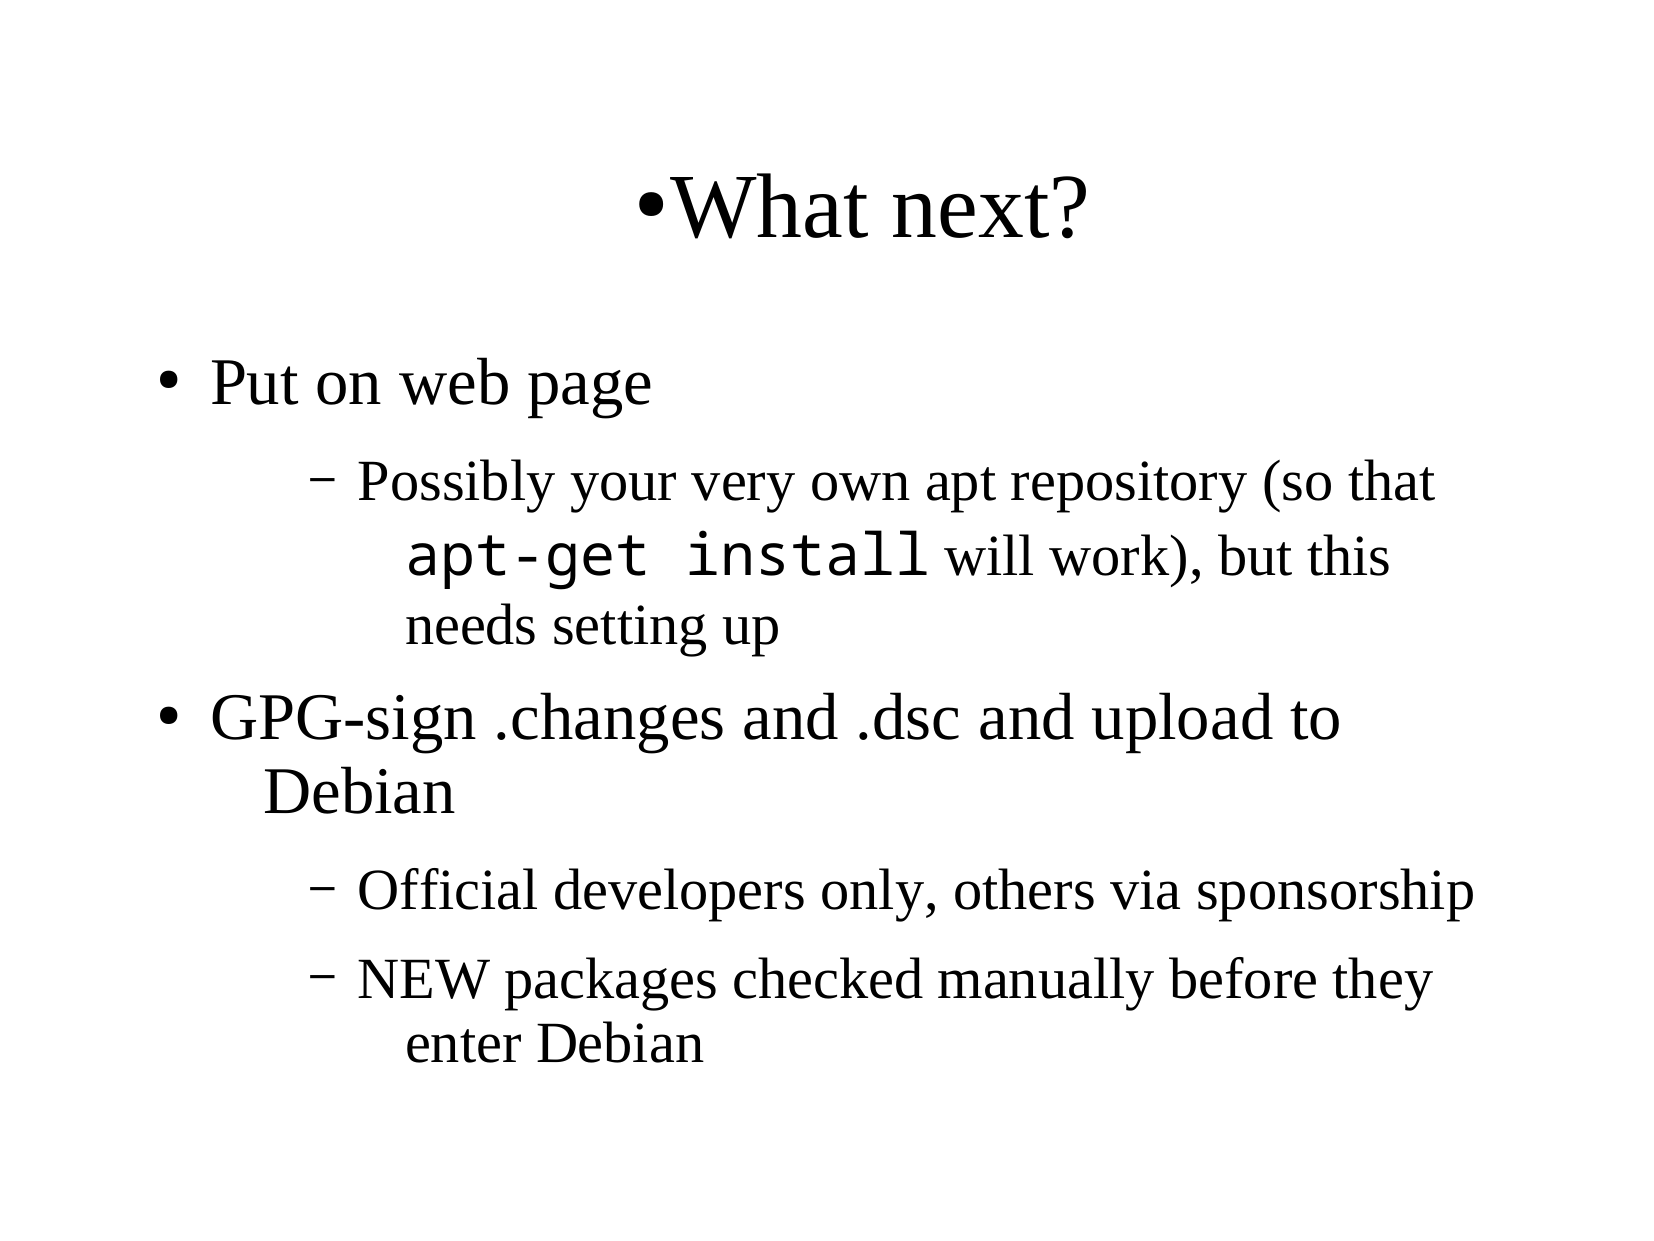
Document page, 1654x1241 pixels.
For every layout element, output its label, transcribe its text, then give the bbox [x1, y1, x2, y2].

title What next? [121, 102, 1534, 311]
list Put on web page Possibly your very own apt repository (so that apt-get install will work), but this needs setting up GPG-sign .changes and .dsc and upload to Debian Official developers only, others via sponsorship NEW packages checked manually before they enter Debian [121, 344, 1534, 1127]
